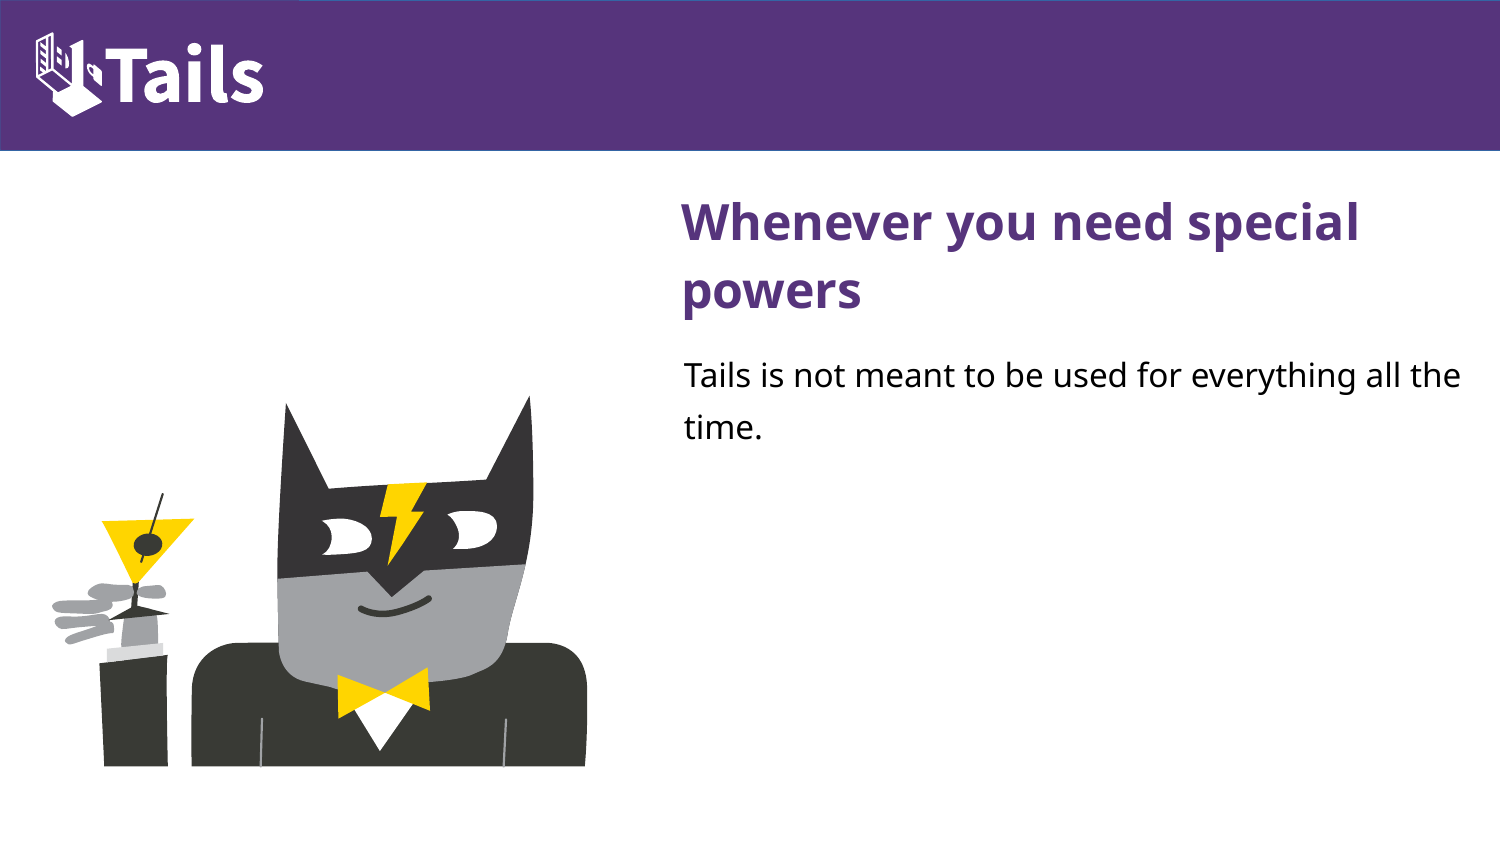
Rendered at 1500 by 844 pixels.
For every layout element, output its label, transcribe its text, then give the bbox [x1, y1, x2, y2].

title Whenever you need special powers [681, 192, 1463, 319]
text_box Tails is not meant to be used for everything all the time. [669, 337, 1500, 449]
picture [4, 387, 658, 769]
